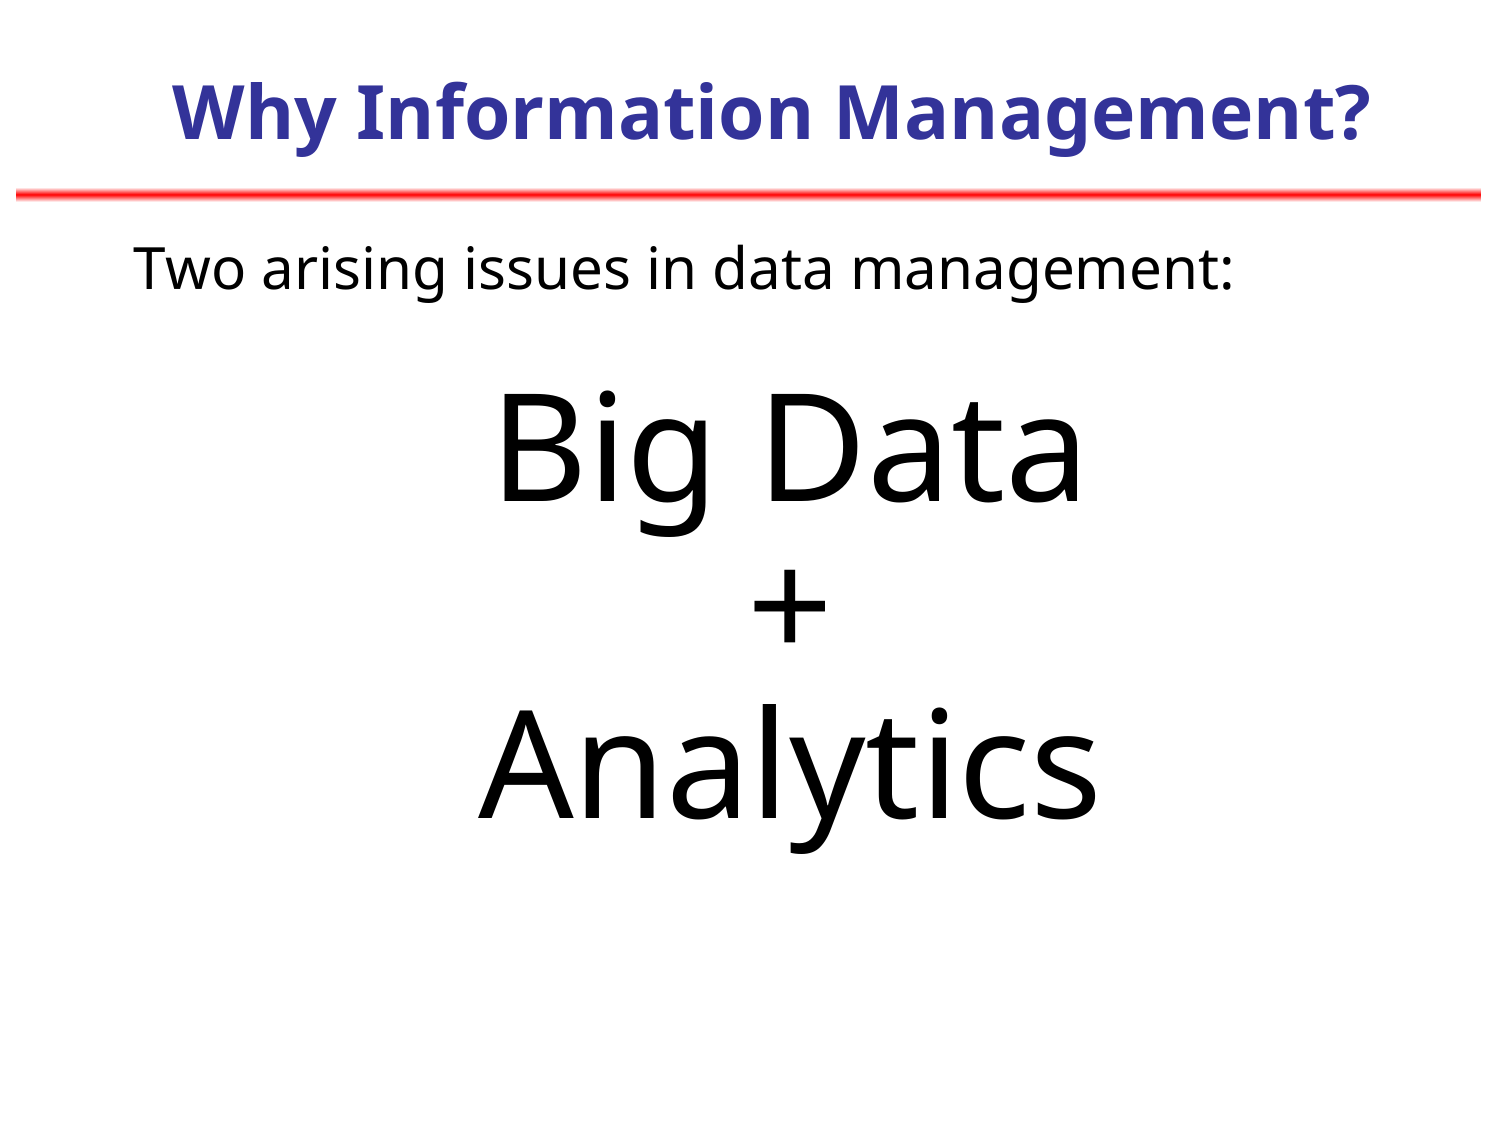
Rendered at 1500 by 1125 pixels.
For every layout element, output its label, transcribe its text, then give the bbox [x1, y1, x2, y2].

list Two arising issues in data management: Big Data + Analytics [62, 237, 1450, 890]
title Why Information Management? [45, 0, 1500, 163]
